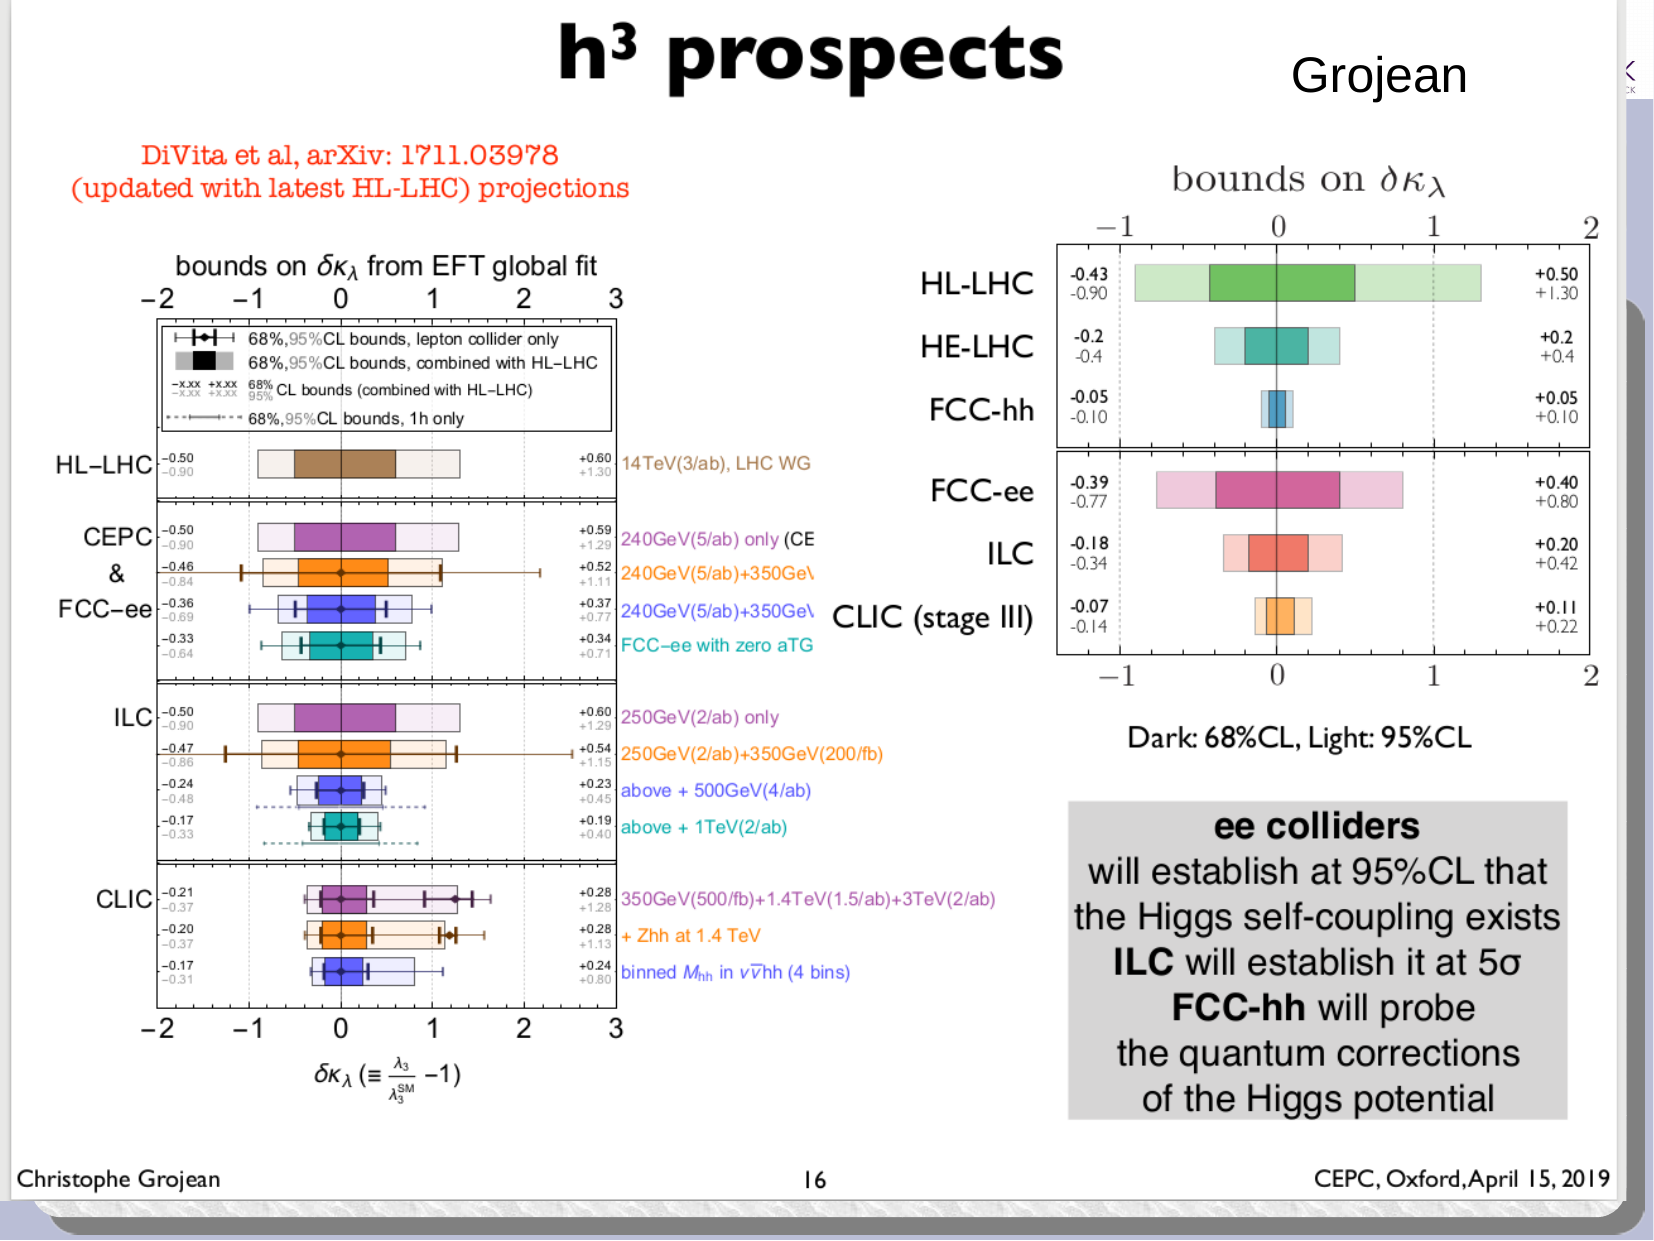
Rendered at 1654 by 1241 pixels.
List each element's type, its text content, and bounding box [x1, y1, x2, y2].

picture [0, 0, 1654, 1218]
text_box Grojean [1290, 47, 1558, 104]
